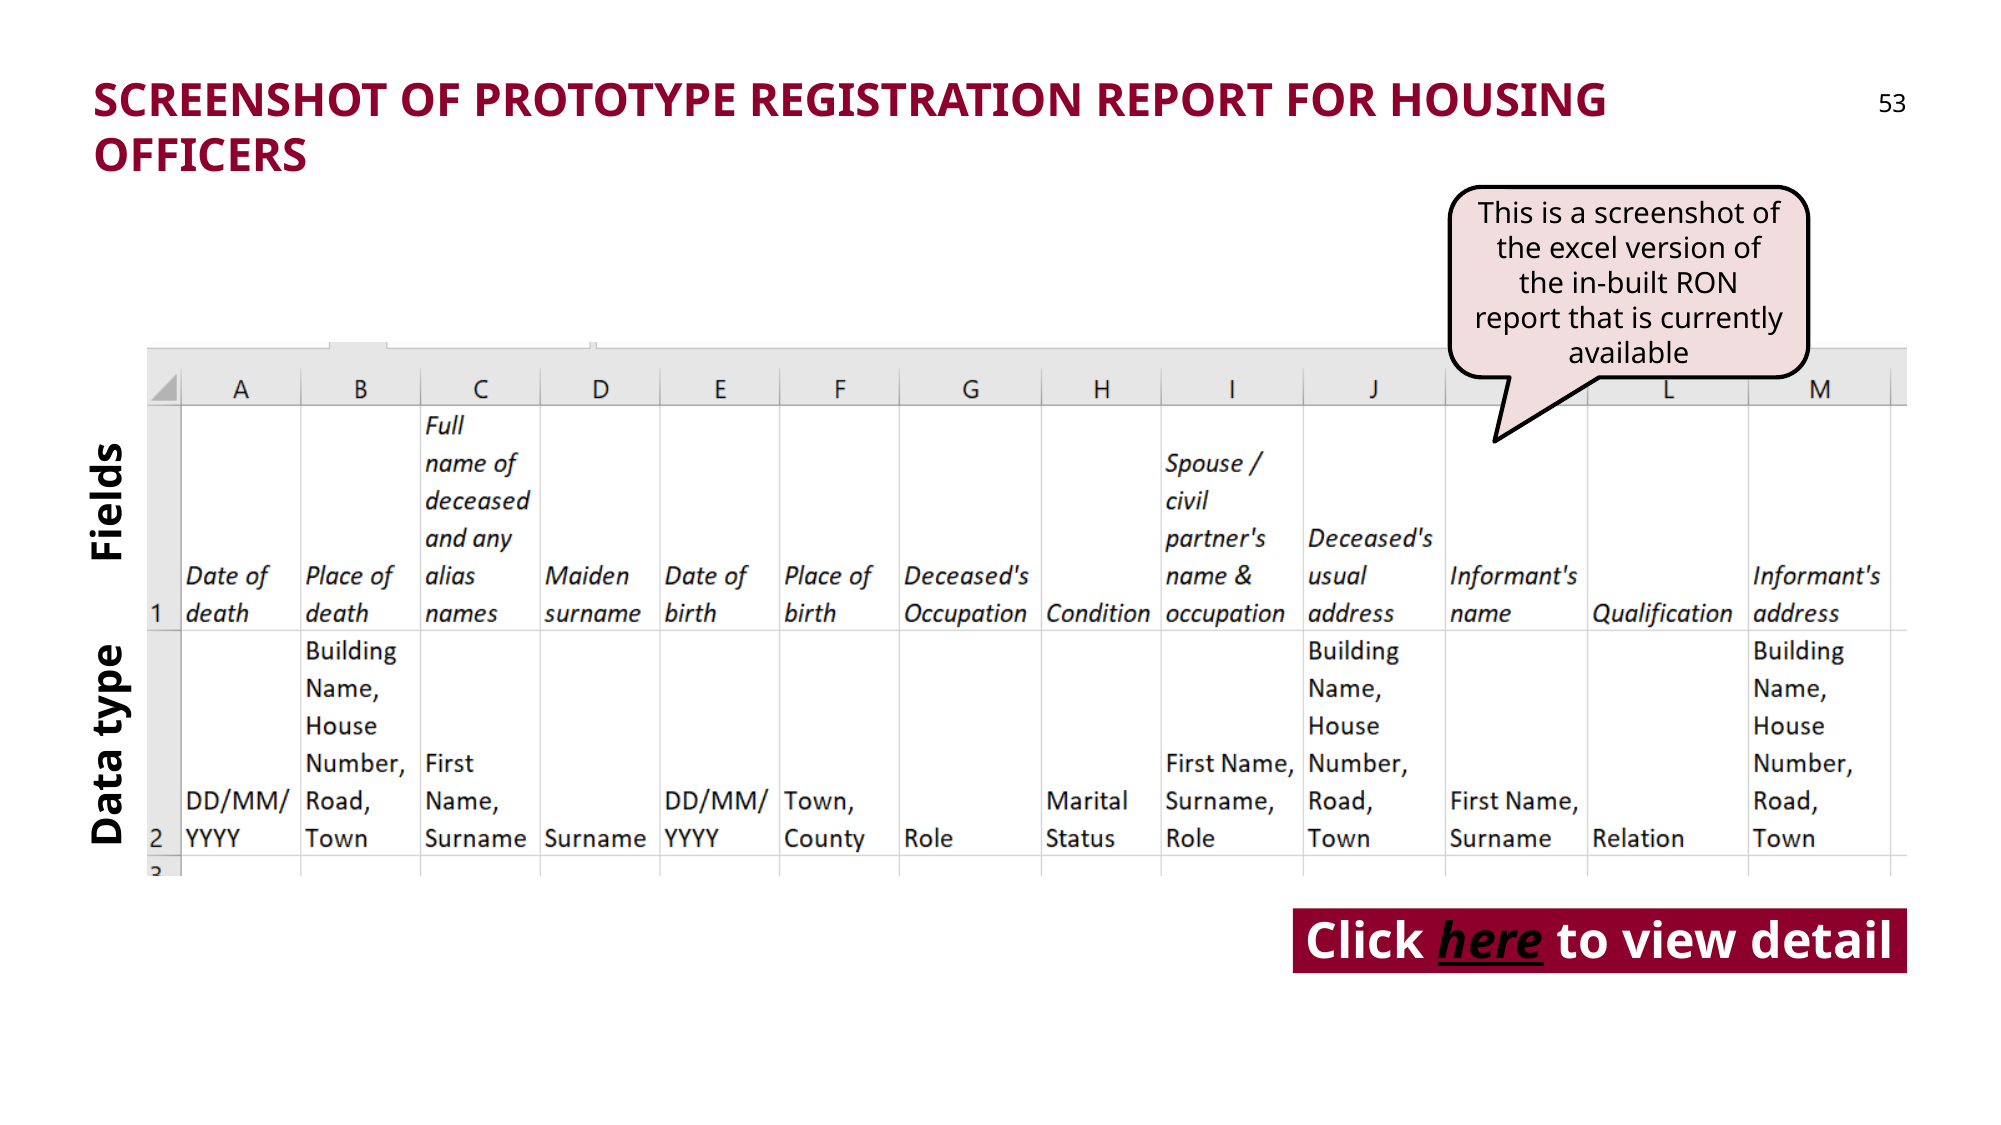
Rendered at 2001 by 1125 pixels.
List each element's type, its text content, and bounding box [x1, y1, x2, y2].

text_box Fields [68, 381, 142, 624]
text_box Data type [68, 624, 142, 867]
picture [147, 342, 1907, 876]
title SCREENSHOT OF PROTOTYPE REGISTRATION REPORT FOR HOUSING OFFICERS [93, 70, 1809, 262]
text_box This is a screenshot of the excel version of the in-built RON report that is currently available [1449, 186, 1809, 442]
slide_number <number> [1850, 87, 1907, 148]
text_box Click here to view detail [1292, 908, 1907, 974]
